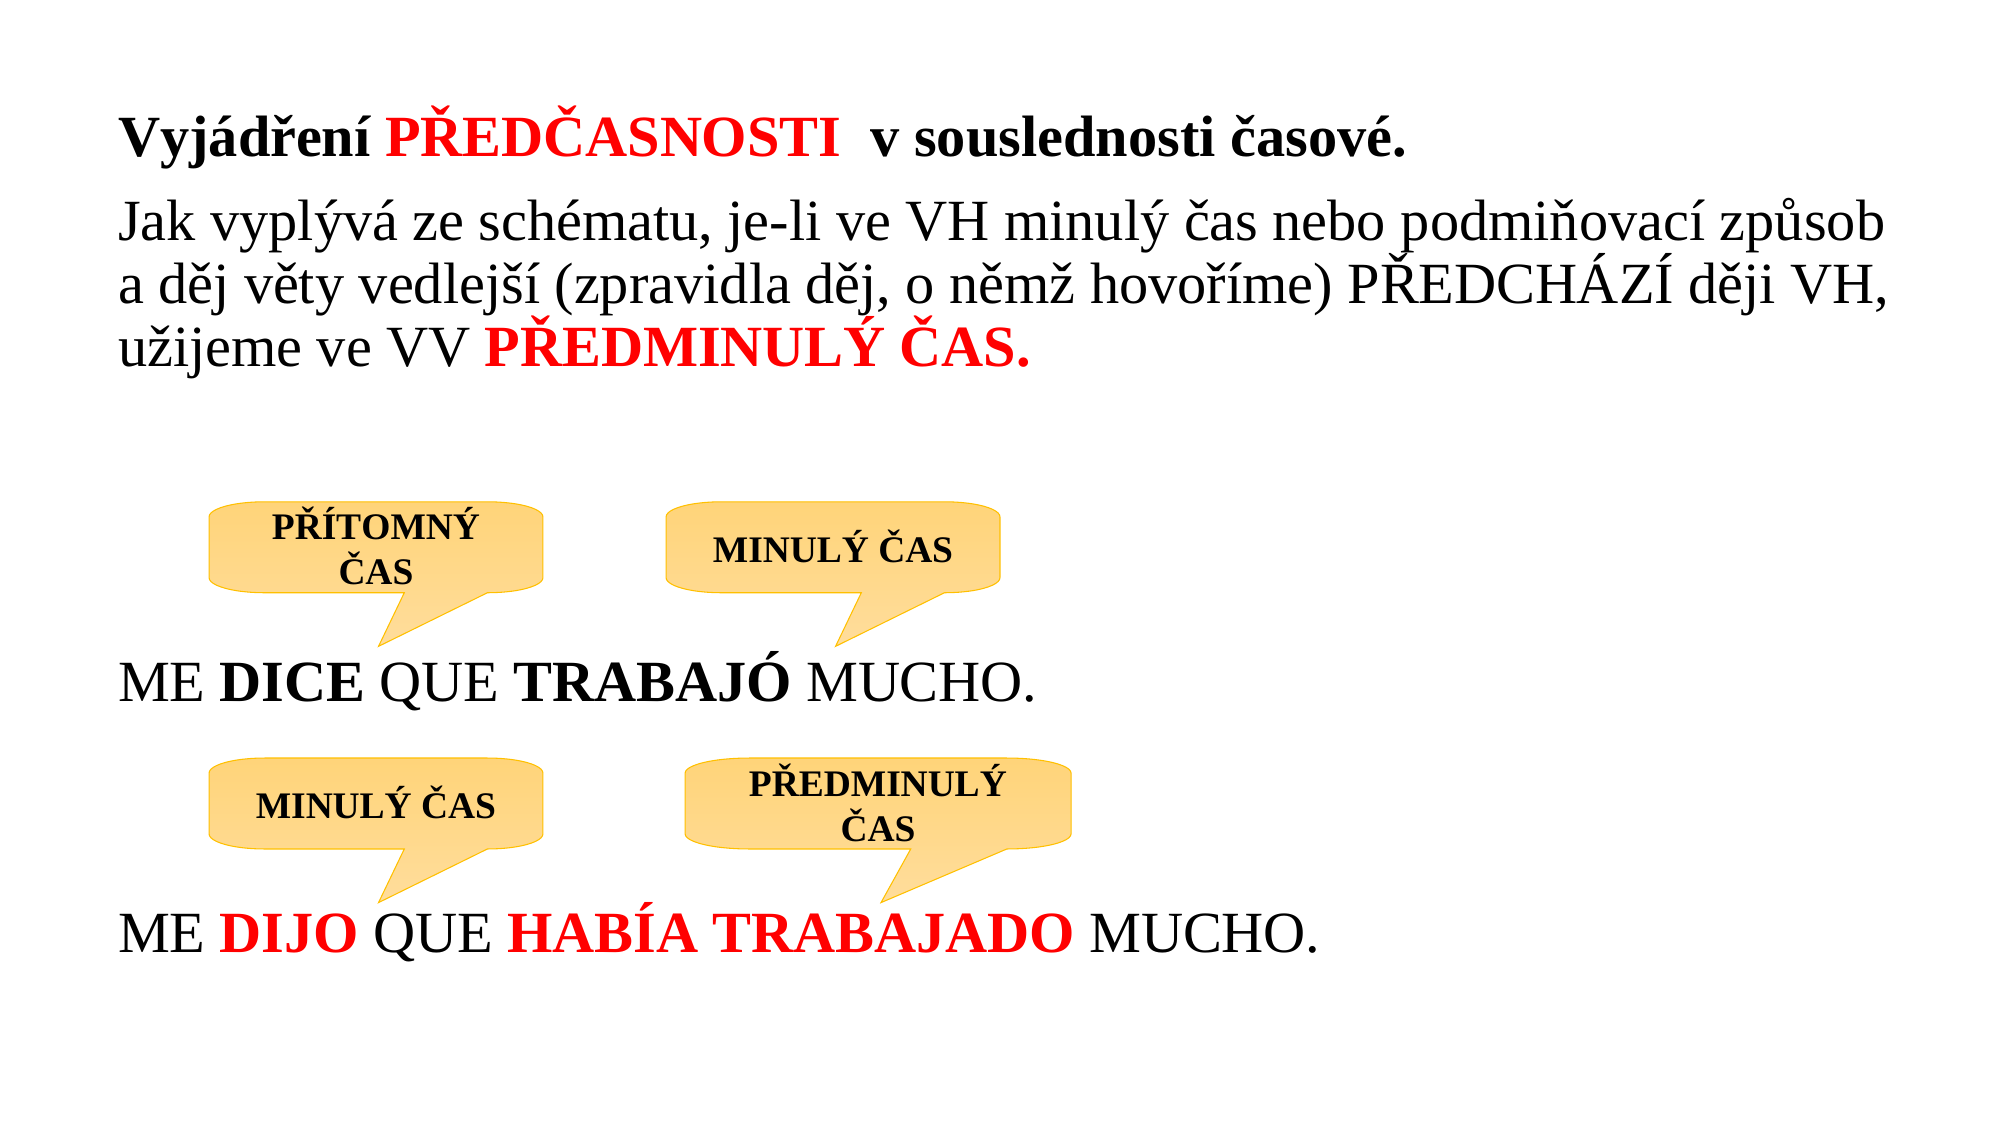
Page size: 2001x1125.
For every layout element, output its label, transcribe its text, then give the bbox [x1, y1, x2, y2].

list Vyjádření PŘEDČASNOSTI v souslednosti časové. Jak vyplývá ze schématu, je-li ve VH minulý čas nebo podmiňovací způsob a děj věty vedlejší (zpravidla děj, o němž hovoříme) PŘEDCHÁZÍ ději VH, užijeme ve VV PŘEDMINULÝ ČAS. ME DICE QUE TRABAJÓ MUCHO. ME DIJO QUE HABÍA TRABAJADO MUCHO. [103, 99, 1936, 1057]
text_box MINULÝ ČAS [666, 501, 1000, 647]
text_box PŘÍTOMNÝ ČAS [209, 501, 543, 647]
text_box PŘEDMINULÝ ČAS [685, 758, 1072, 903]
text_box MINULÝ ČAS [209, 758, 543, 903]
